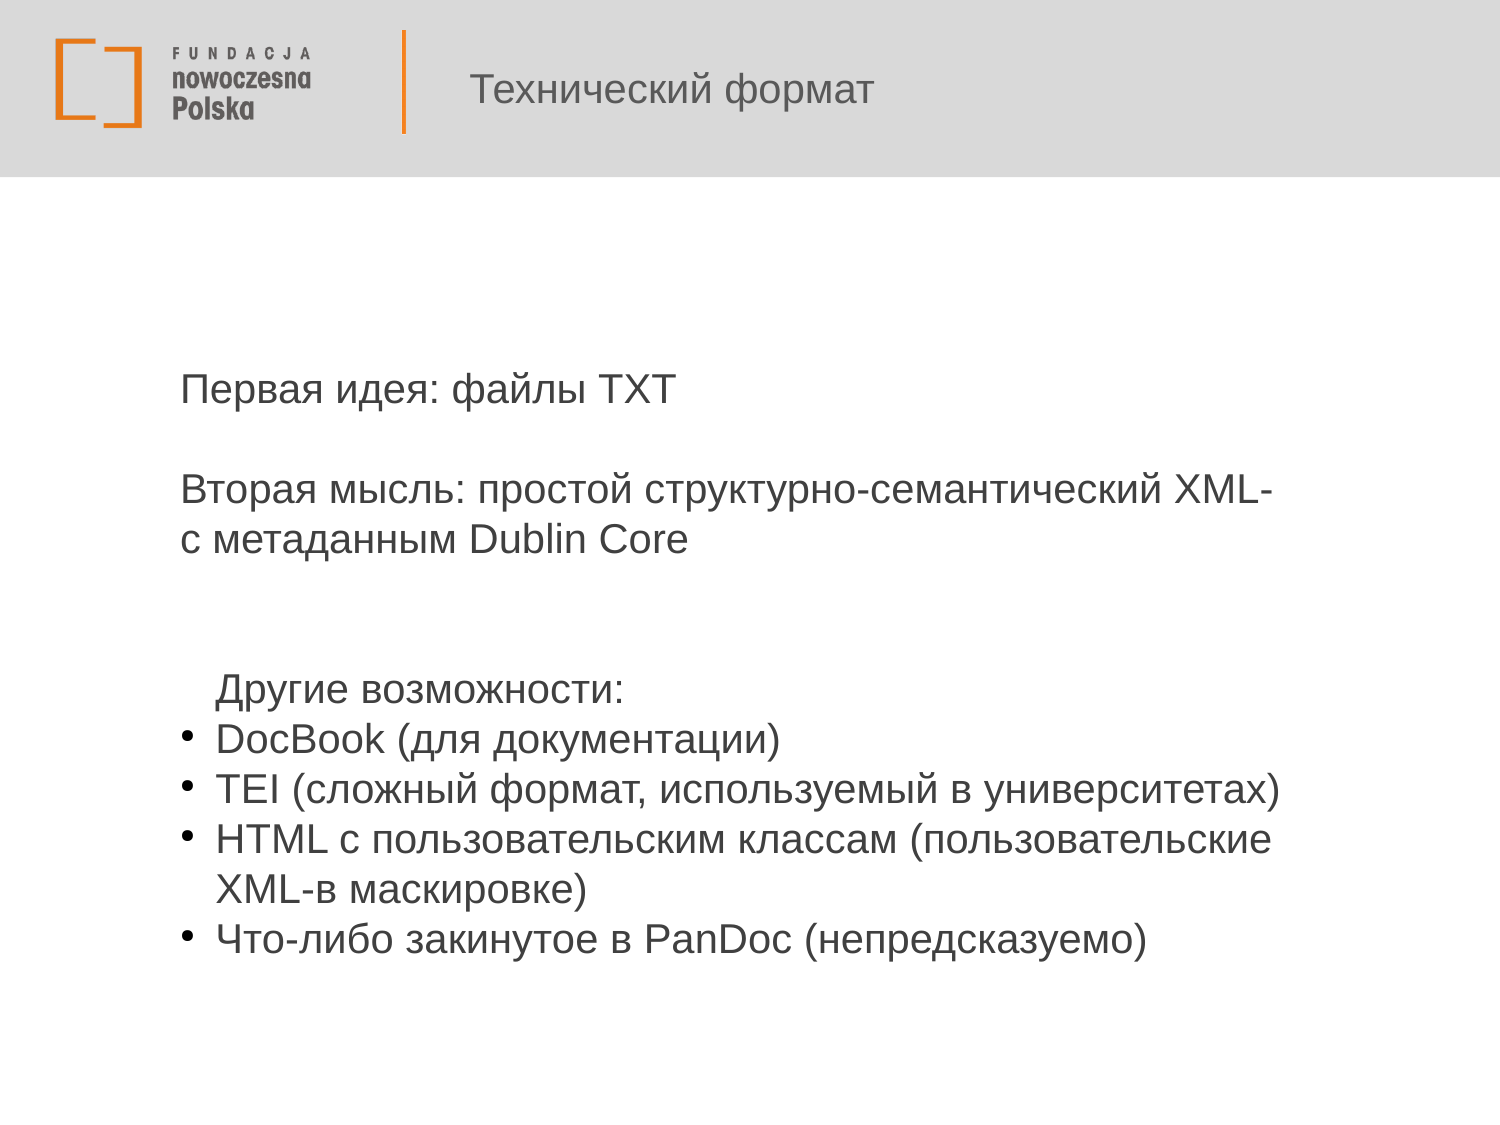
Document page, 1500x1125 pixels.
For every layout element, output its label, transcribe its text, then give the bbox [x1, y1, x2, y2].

picture [53, 30, 313, 140]
picture [395, 30, 422, 145]
text_box Первая идея: файлы TXT Вторая мысль: простой структурно-семантический XML-с метаданным Dublin Core Другие возможности: DocBook (для документации) TEI (сложный формат, используемый в университетах) HTML с пользовательским классам (пользовательские XML-в маскировке) Что-либо закинутое в PanDoc (непредсказуемо) [165, 354, 1300, 970]
text_box Технический формат [454, 54, 1406, 120]
text_box [0, 0, 1500, 178]
